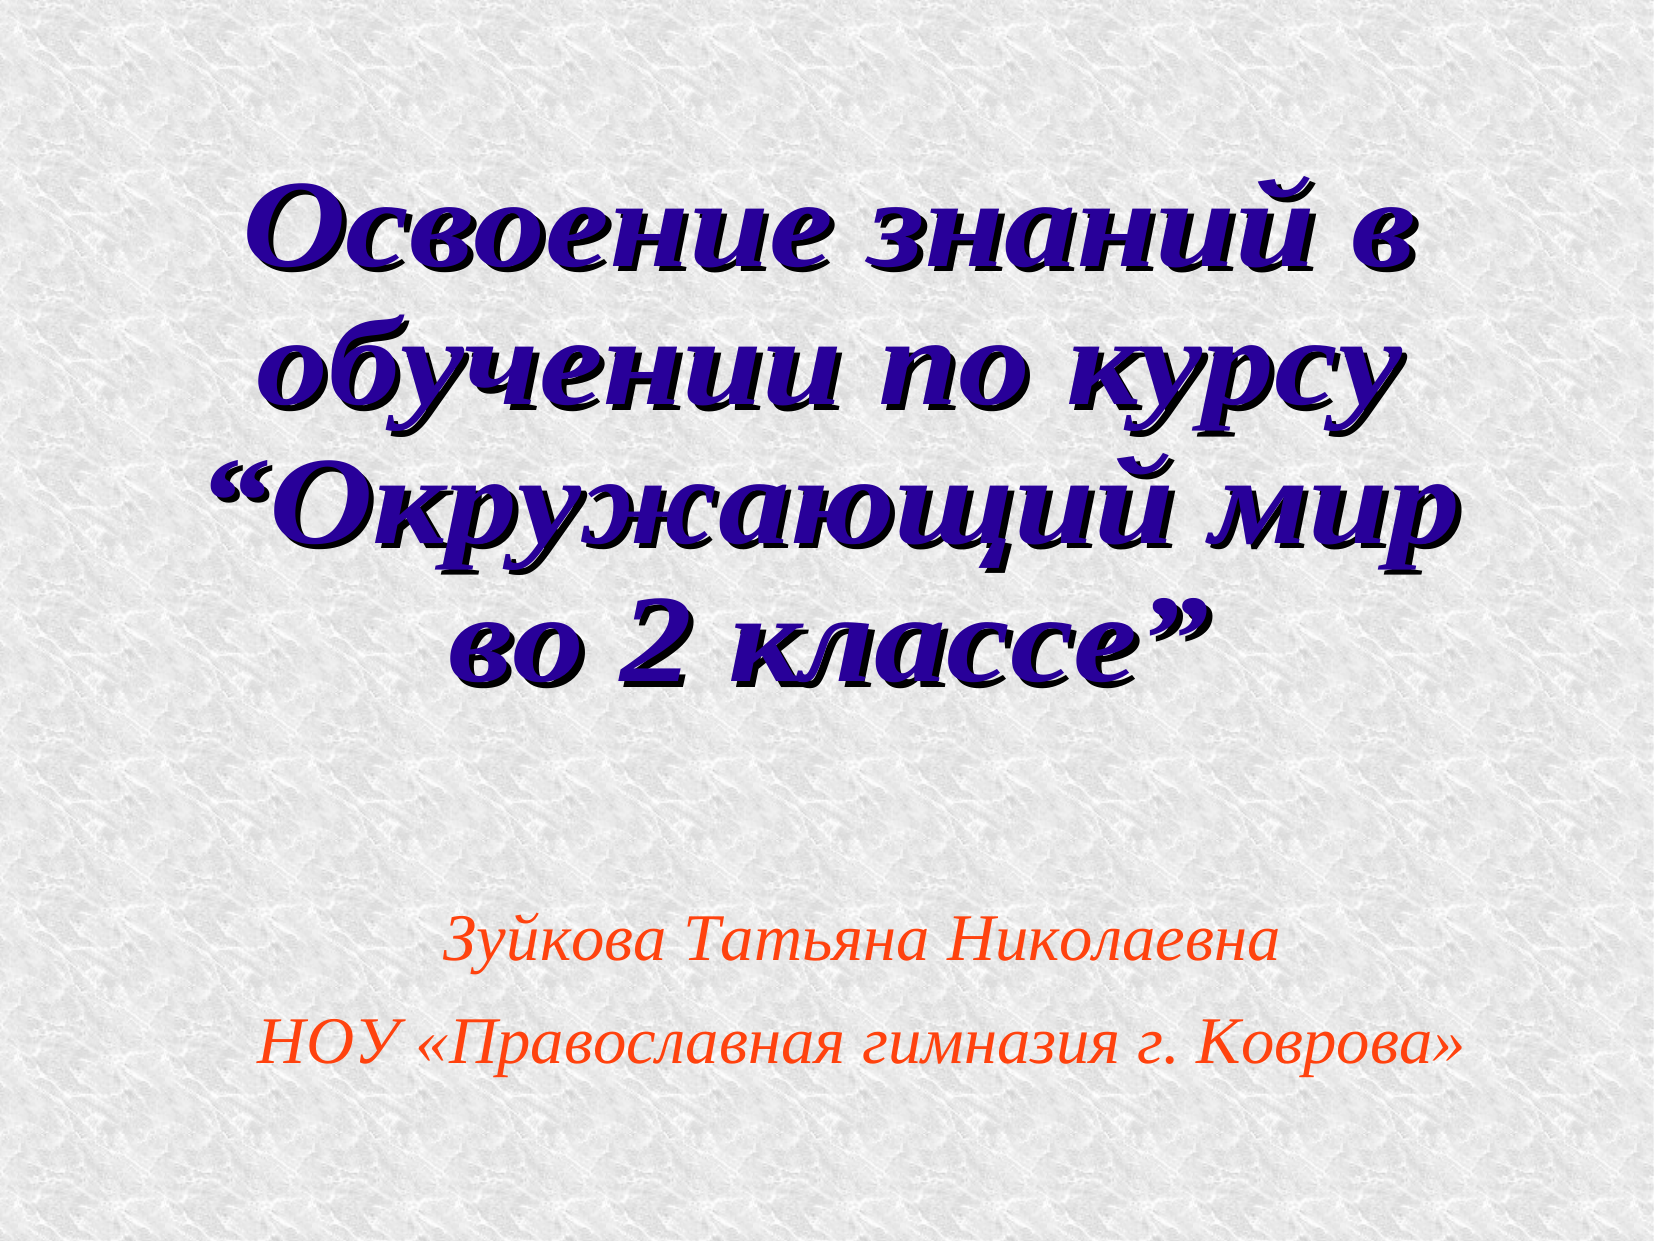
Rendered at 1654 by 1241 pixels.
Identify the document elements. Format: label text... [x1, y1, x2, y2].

title Освоение знаний в обучении по курсу “Окружающий мир во 2 классе” [123, 154, 1536, 709]
list Зуйкова Татьяна Николаевна НОУ «Православная гимназия г. Коврова» [121, 797, 1534, 1079]
picture [0, 0, 1654, 1241]
